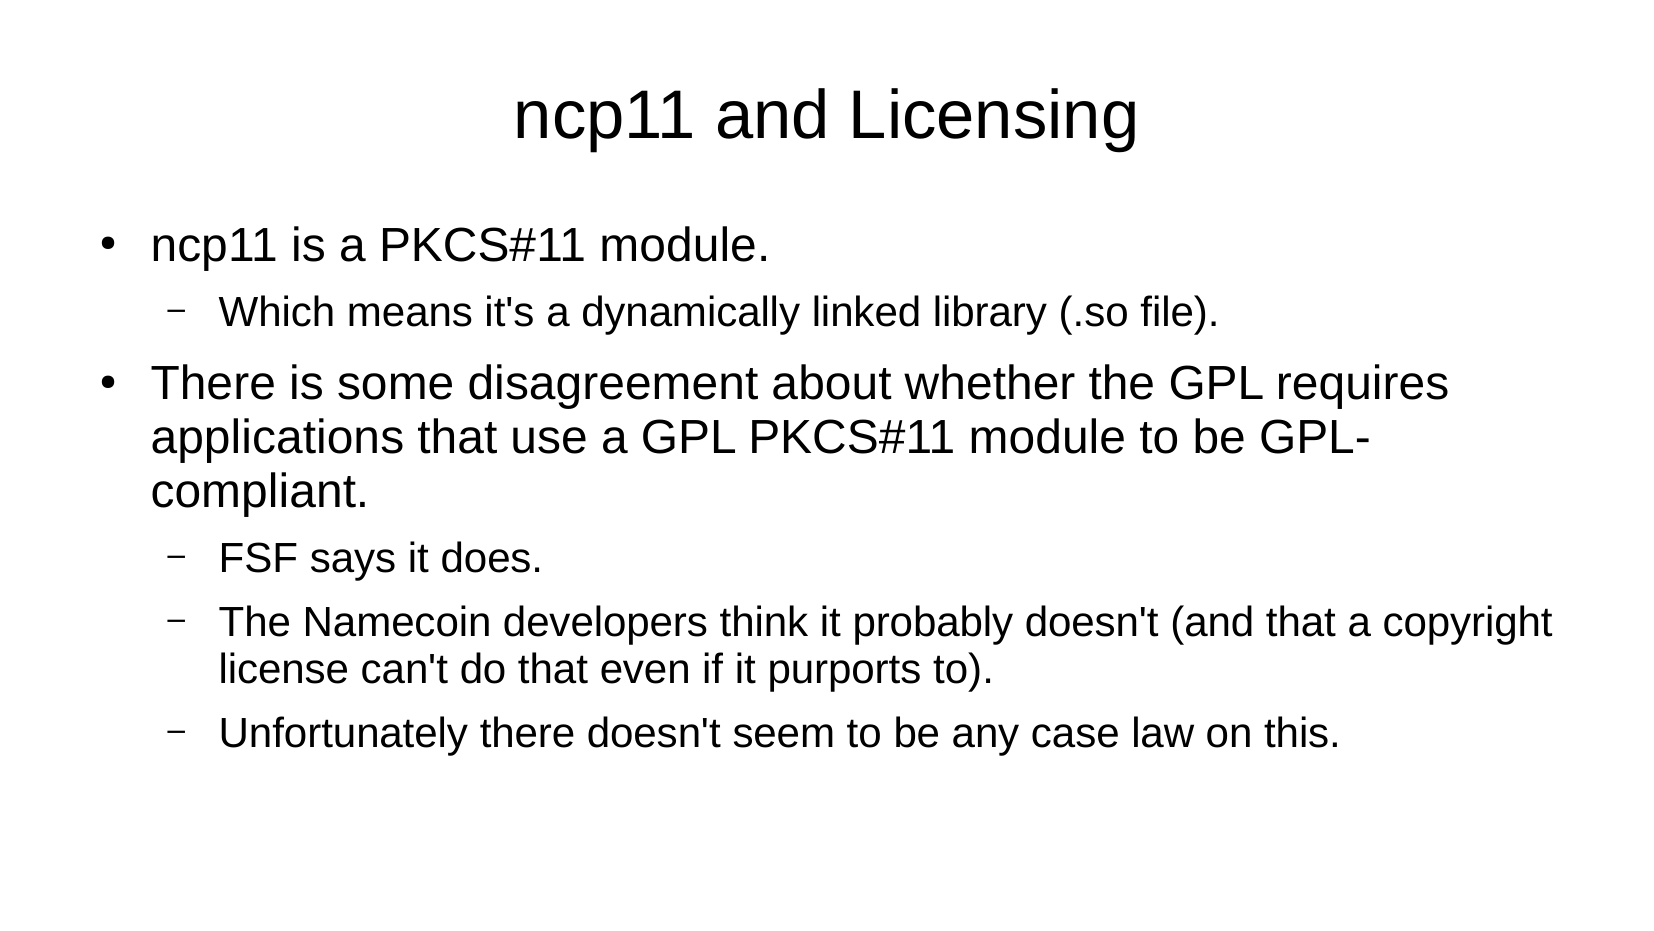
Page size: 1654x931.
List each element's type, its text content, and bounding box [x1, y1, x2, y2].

title ncp11 and Licensing [82, 37, 1571, 193]
list ncp11 is a PKCS#11 module. Which means it's a dynamically linked library (.so file). There is some disagreement about whether the GPL requires applications that use a GPL PKCS#11 module to be GPL-compliant. FSF says it does. The Namecoin developers think it probably doesn't (and that a copyright license can't do that even if it purports to). Unfortunately there doesn't seem to be any case law on this. [82, 217, 1571, 757]
